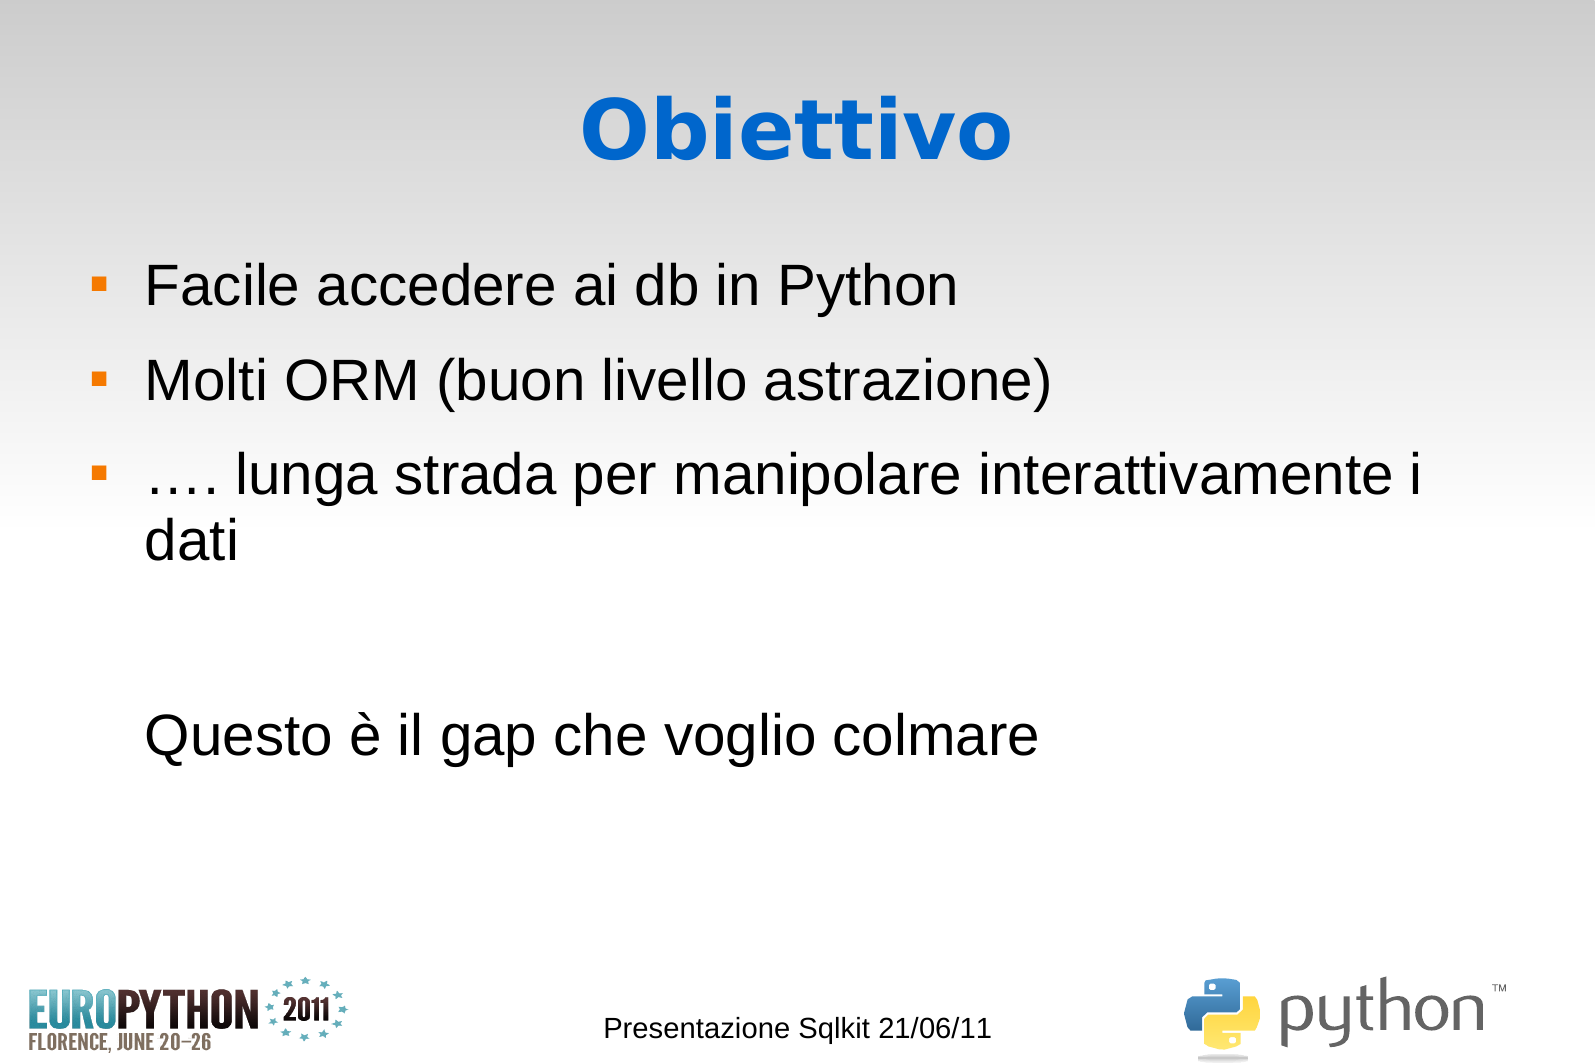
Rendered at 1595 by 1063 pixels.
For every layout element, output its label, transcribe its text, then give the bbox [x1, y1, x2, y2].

title Obiettivo [79, 49, 1515, 213]
list Facile accedere ai db in Python Molti ORM (buon livello astrazione) …. lunga strada per manipolare interattivamente i dati Questo è il gap che voglio colmare [74, 253, 1510, 940]
picture [29, 974, 355, 1058]
